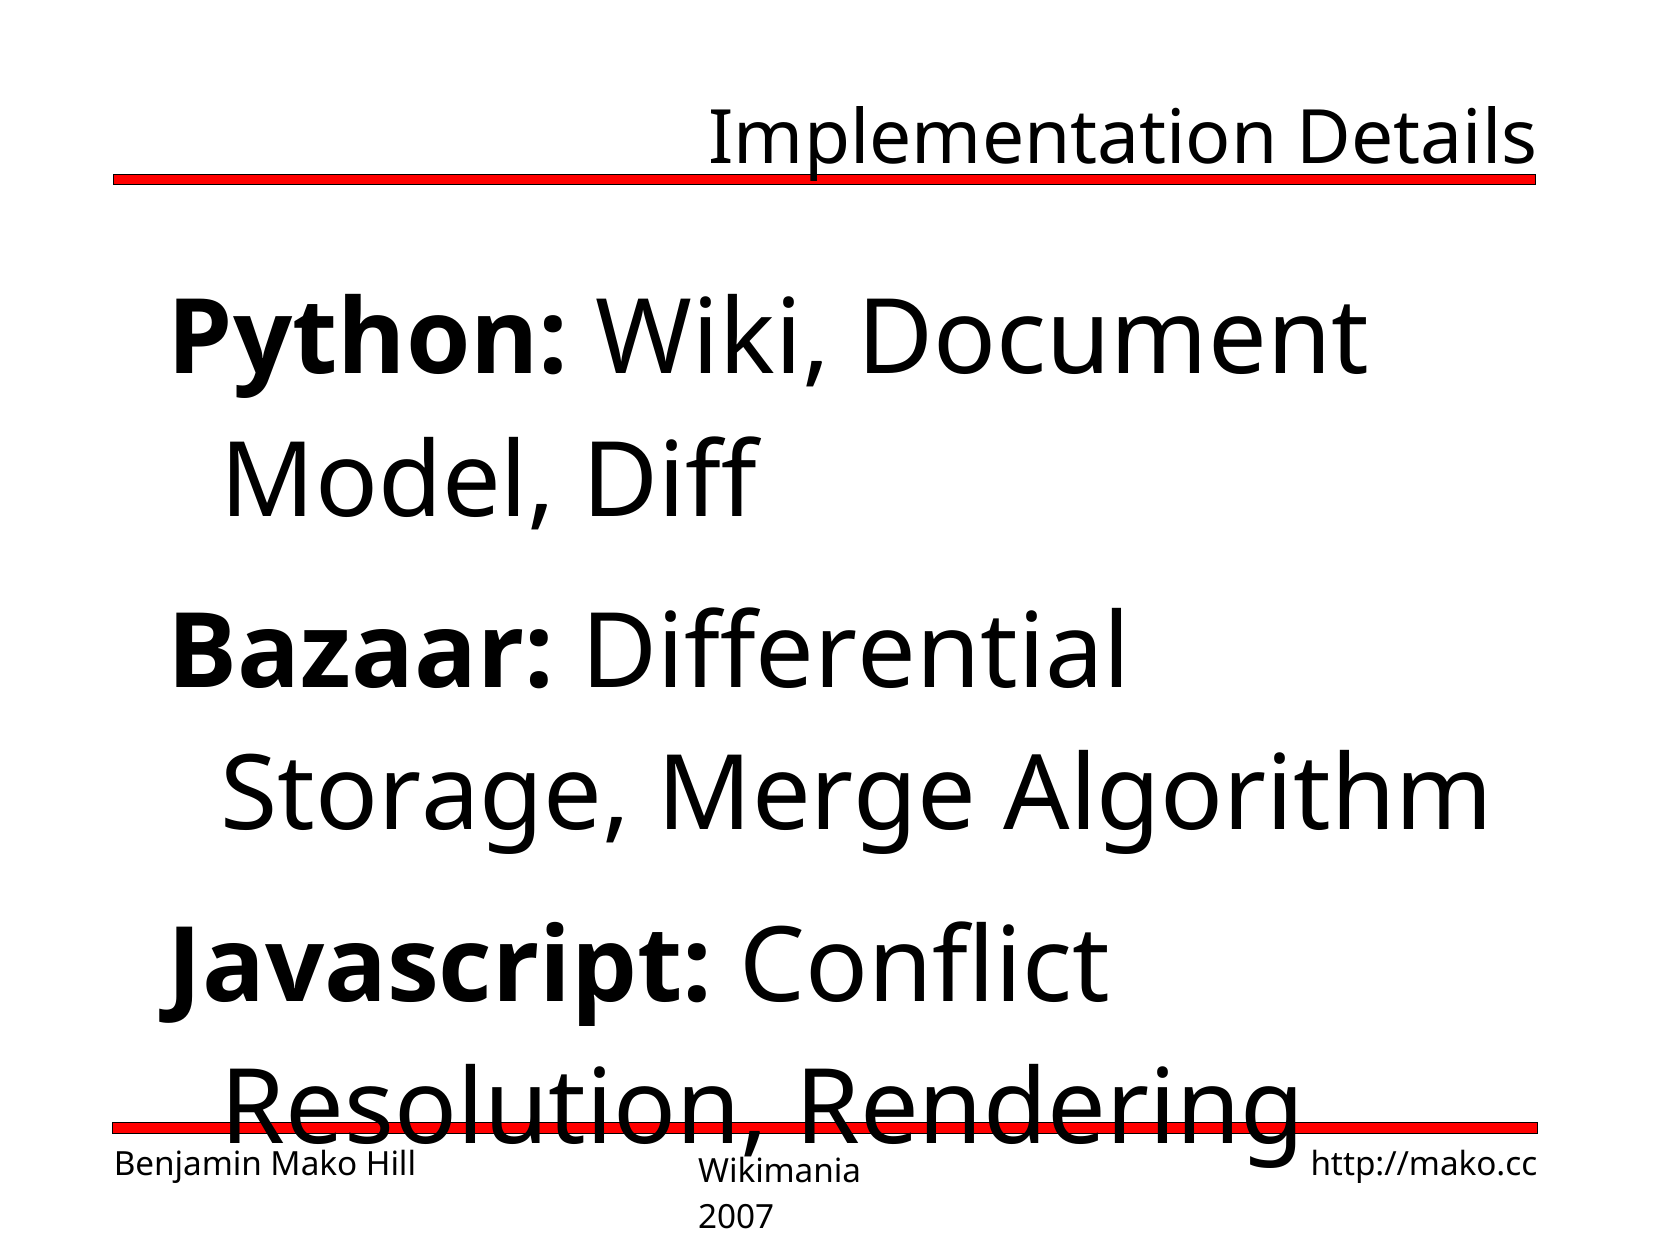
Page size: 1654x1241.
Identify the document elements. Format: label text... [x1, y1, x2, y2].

list Python: Wiki, Document Model, Diff Bazaar: Differential Storage, Merge Algorithm Javascript: Conflict Resolution, Rendering [150, 262, 1546, 1100]
title Implementation Details [125, 70, 1538, 198]
